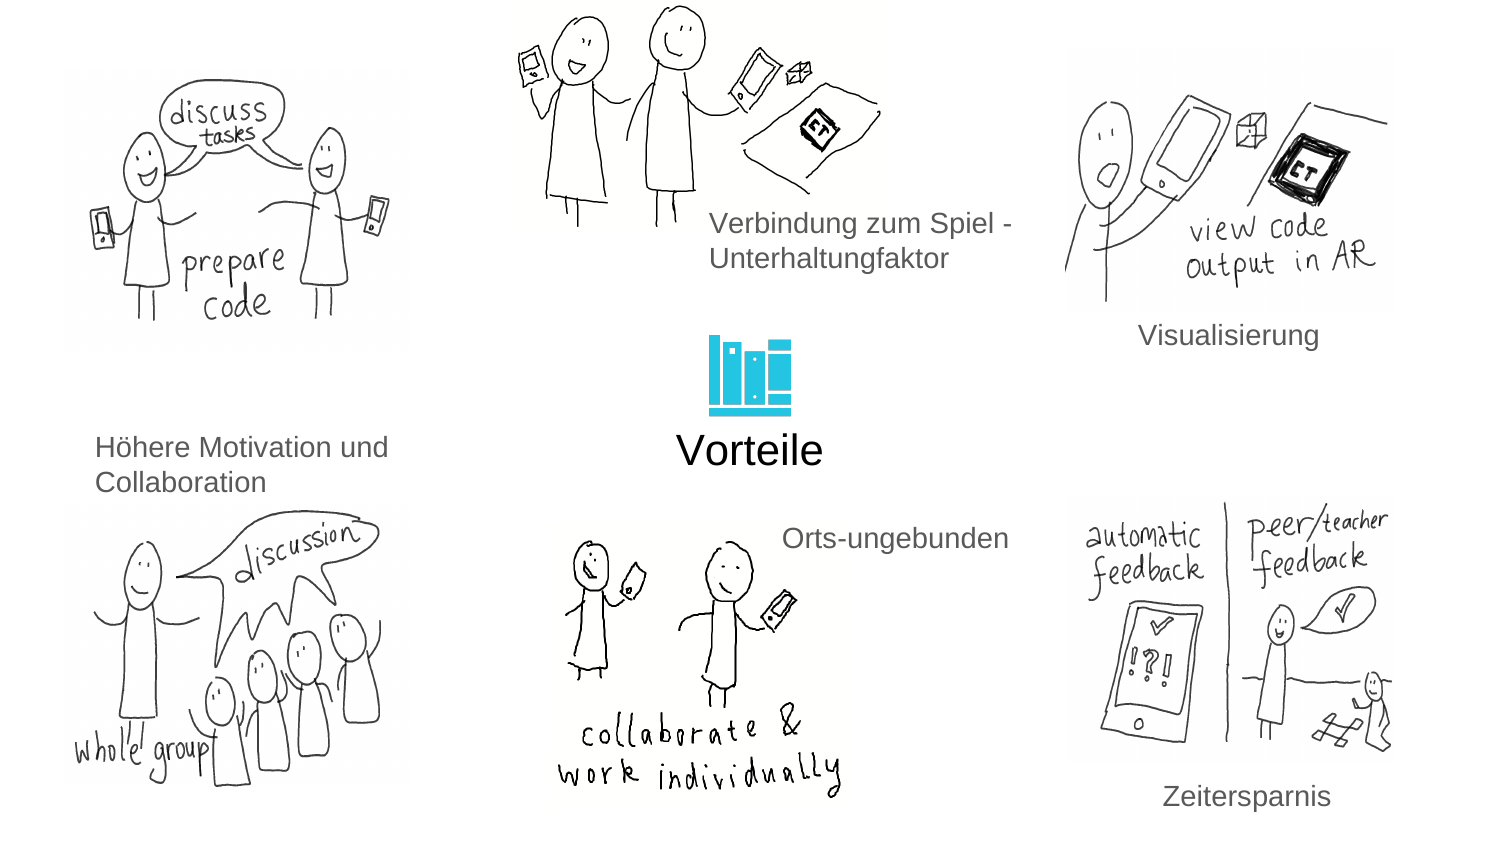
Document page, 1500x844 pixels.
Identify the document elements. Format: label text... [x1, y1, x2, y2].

picture [548, 522, 851, 811]
picture [693, 319, 807, 432]
title Vorteile [553, 421, 947, 507]
picture [1065, 496, 1395, 762]
text_box Visualisierung [1122, 300, 1349, 367]
text_box Zeitersparnis [1147, 761, 1409, 828]
text_box Orts-ungebunden [766, 504, 1132, 570]
picture [59, 67, 413, 352]
picture [59, 506, 413, 791]
text_box Höhere Motivation und Collaboration [79, 413, 445, 515]
picture [512, 0, 887, 233]
text_box Verbindung zum Spiel - Unterhaltungfaktor [693, 189, 1058, 291]
picture [1065, 47, 1395, 313]
